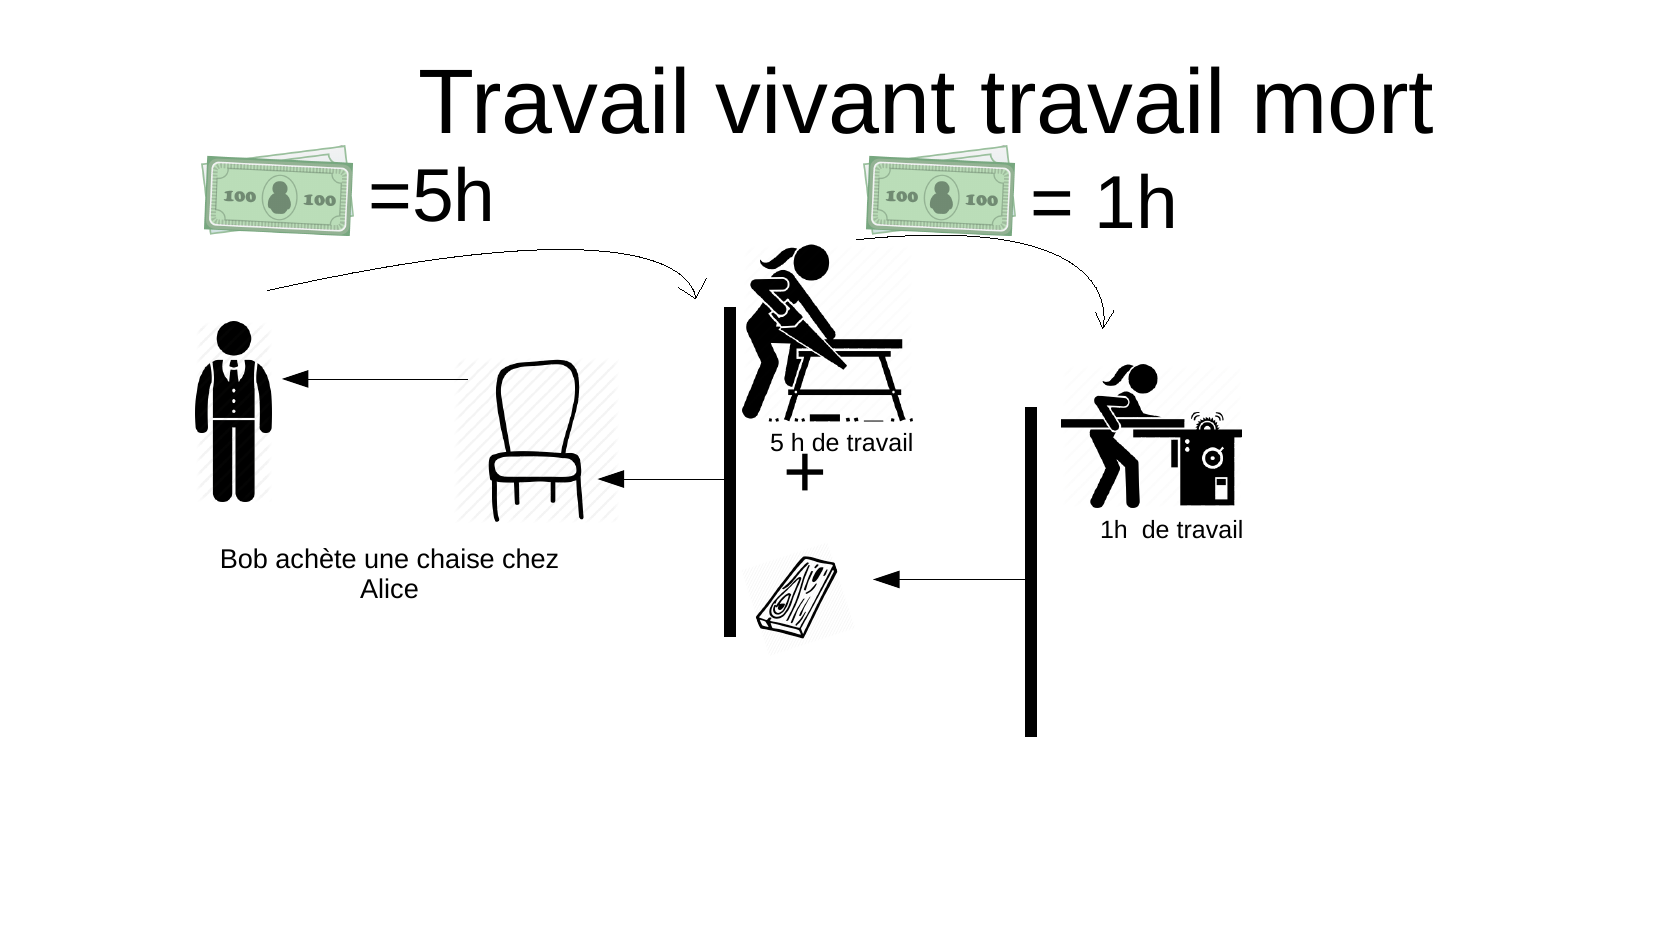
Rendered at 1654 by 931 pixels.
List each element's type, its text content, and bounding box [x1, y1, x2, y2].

text_box 5 h de travail [755, 421, 971, 473]
picture [201, 145, 353, 236]
text_box 1h de travail [1085, 508, 1264, 558]
text_box =5h [353, 145, 511, 252]
picture [742, 244, 913, 422]
picture [453, 357, 619, 523]
picture [740, 541, 856, 657]
picture [1061, 364, 1242, 508]
picture [863, 145, 1016, 236]
text_box + [769, 422, 856, 543]
picture [195, 321, 272, 502]
title Travail vivant travail mort [23, 7, 1654, 197]
text_box Bob achète une chaise chez Alice [181, 536, 598, 652]
text_box = 1h [1015, 153, 1217, 254]
